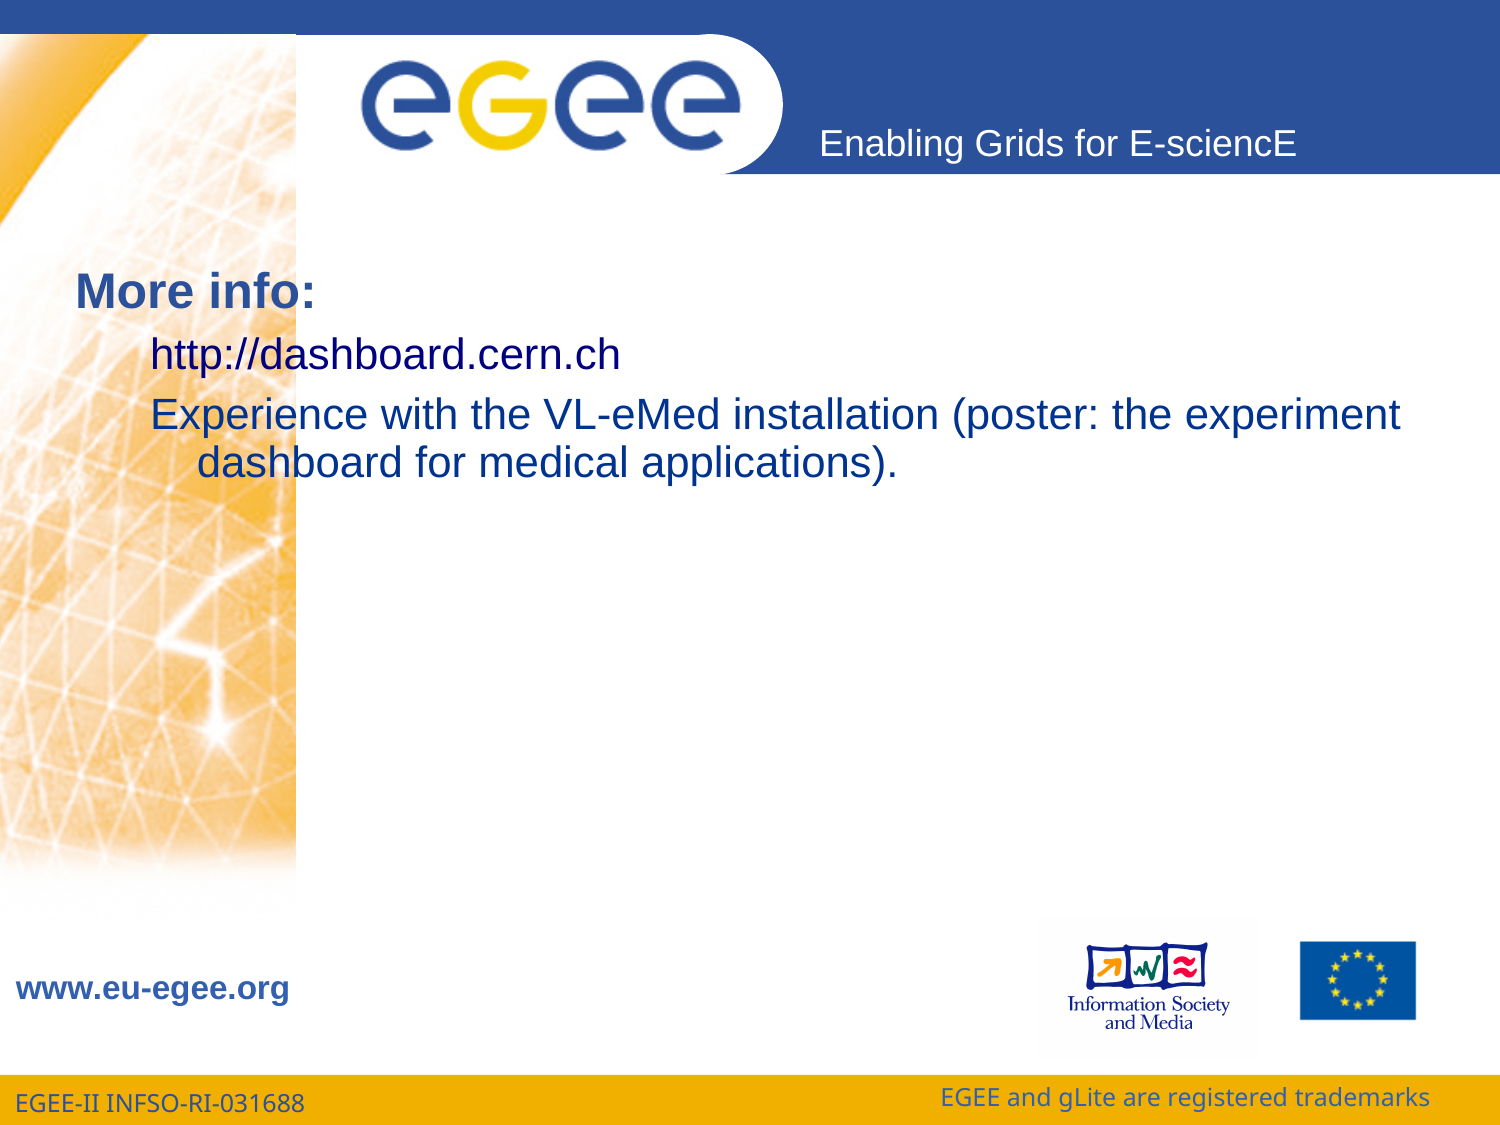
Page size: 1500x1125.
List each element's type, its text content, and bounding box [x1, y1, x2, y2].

picture [0, 34, 296, 921]
picture [1291, 991, 1424, 1028]
picture [355, 56, 748, 154]
picture [1038, 991, 1258, 1059]
list More info: http://dashboard.cern.ch Experience with the VL-eMed installation (poster: the experiment dashboard for medical applications). [75, 263, 1425, 991]
